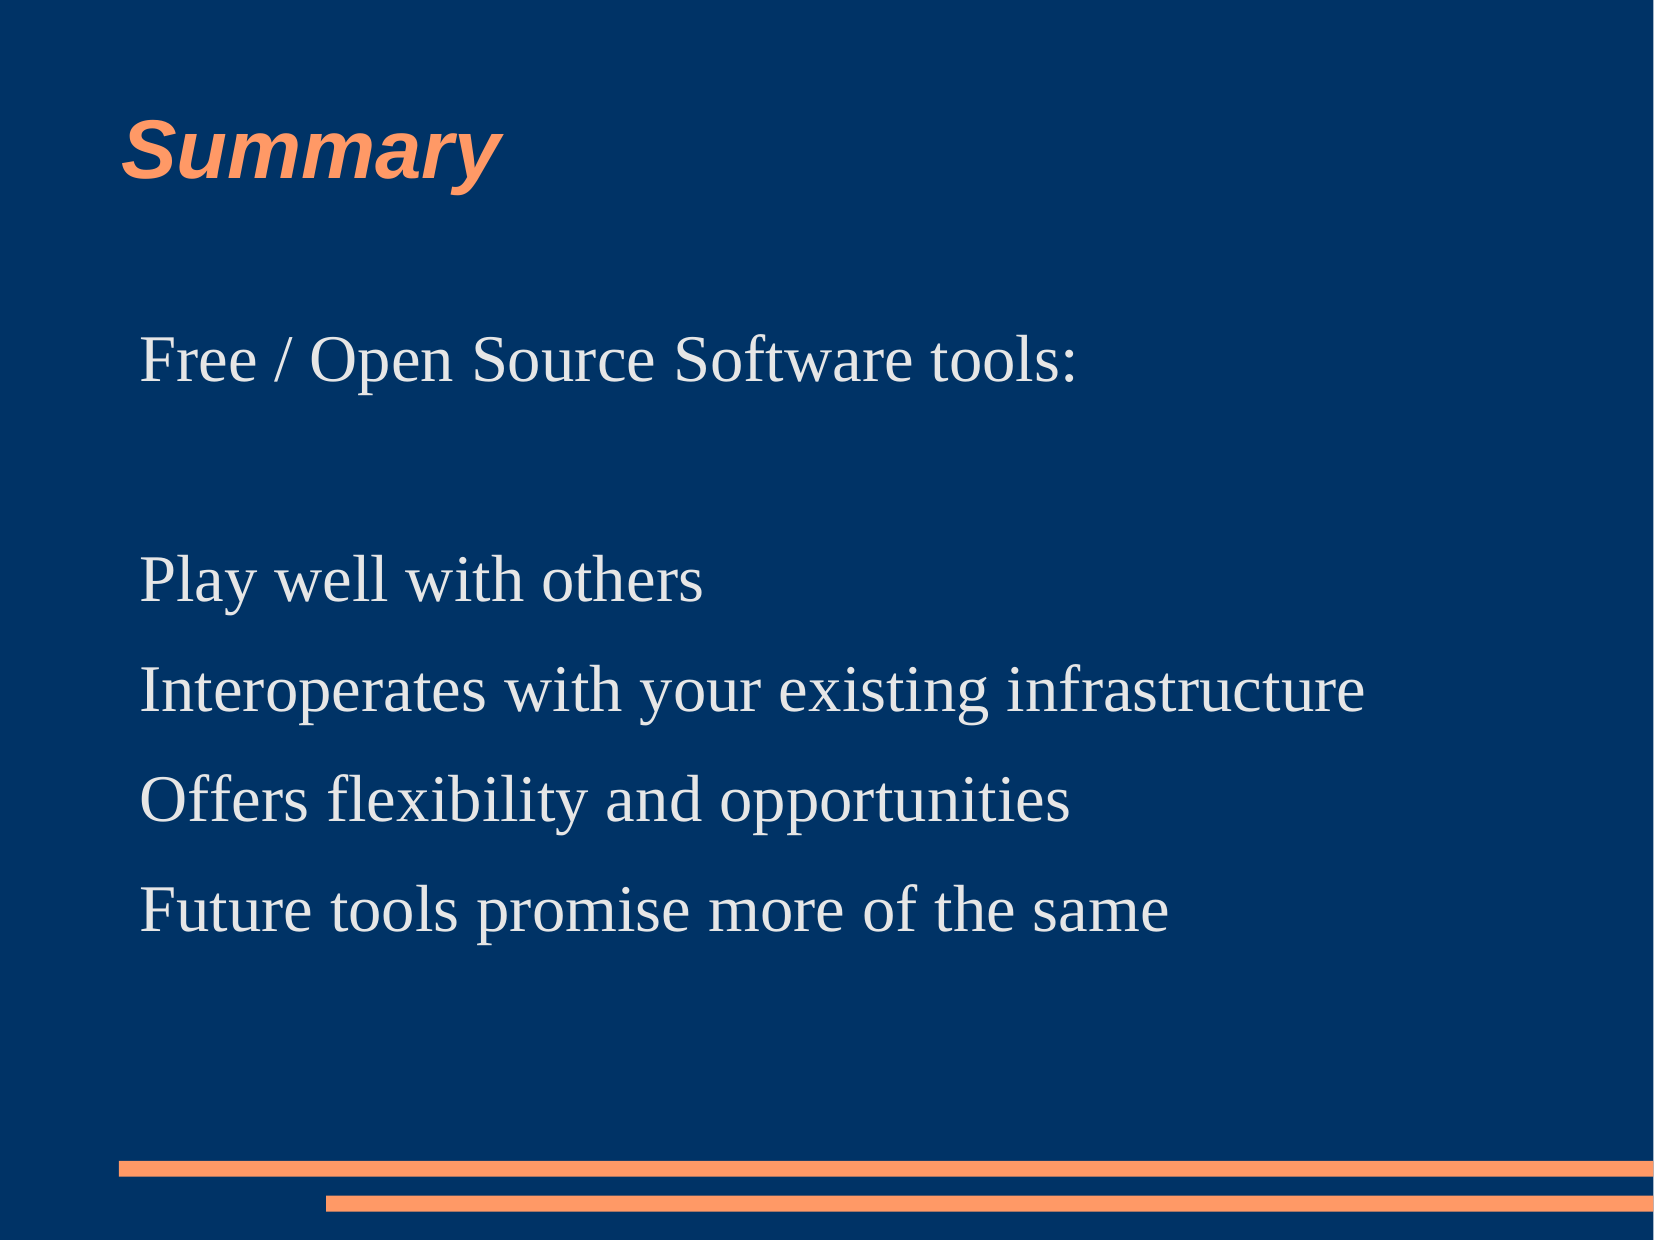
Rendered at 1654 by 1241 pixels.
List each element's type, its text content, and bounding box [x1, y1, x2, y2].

title Summary [121, 46, 1534, 254]
list Free / Open Source Software tools: Play well with others Interoperates with your existing infrastructure Offers flexibility and opportunities Future tools promise more of the same [121, 322, 1561, 1132]
